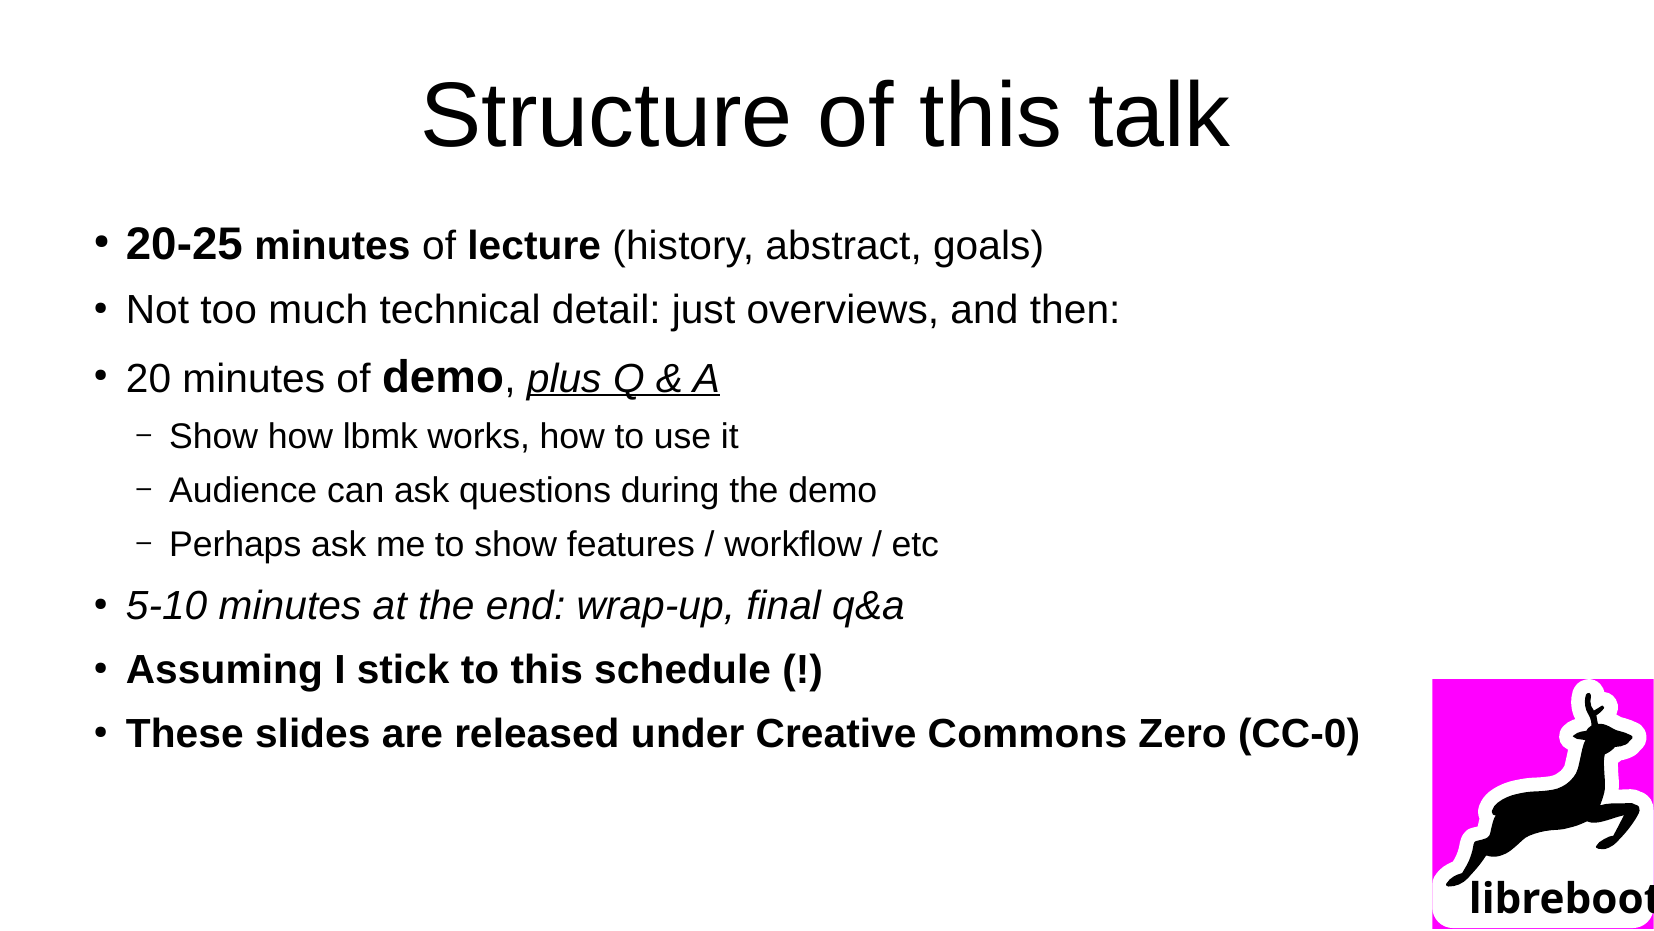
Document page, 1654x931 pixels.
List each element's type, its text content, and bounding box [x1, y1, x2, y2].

list 20-25 minutes of lecture (history, abstract, goals) Not too much technical detail: just overviews, and then: 20 minutes of demo, plus Q & A Show how lbmk works, how to use it Audience can ask questions during the demo Perhaps ask me to show features / workflow / etc 5-10 minutes at the end: wrap-up, final q&a Assuming I stick to this schedule (!) These slides are released under Creative Commons Zero (CC-0) [82, 217, 1571, 758]
picture [1432, 679, 1654, 929]
title Structure of this talk [82, 37, 1571, 193]
